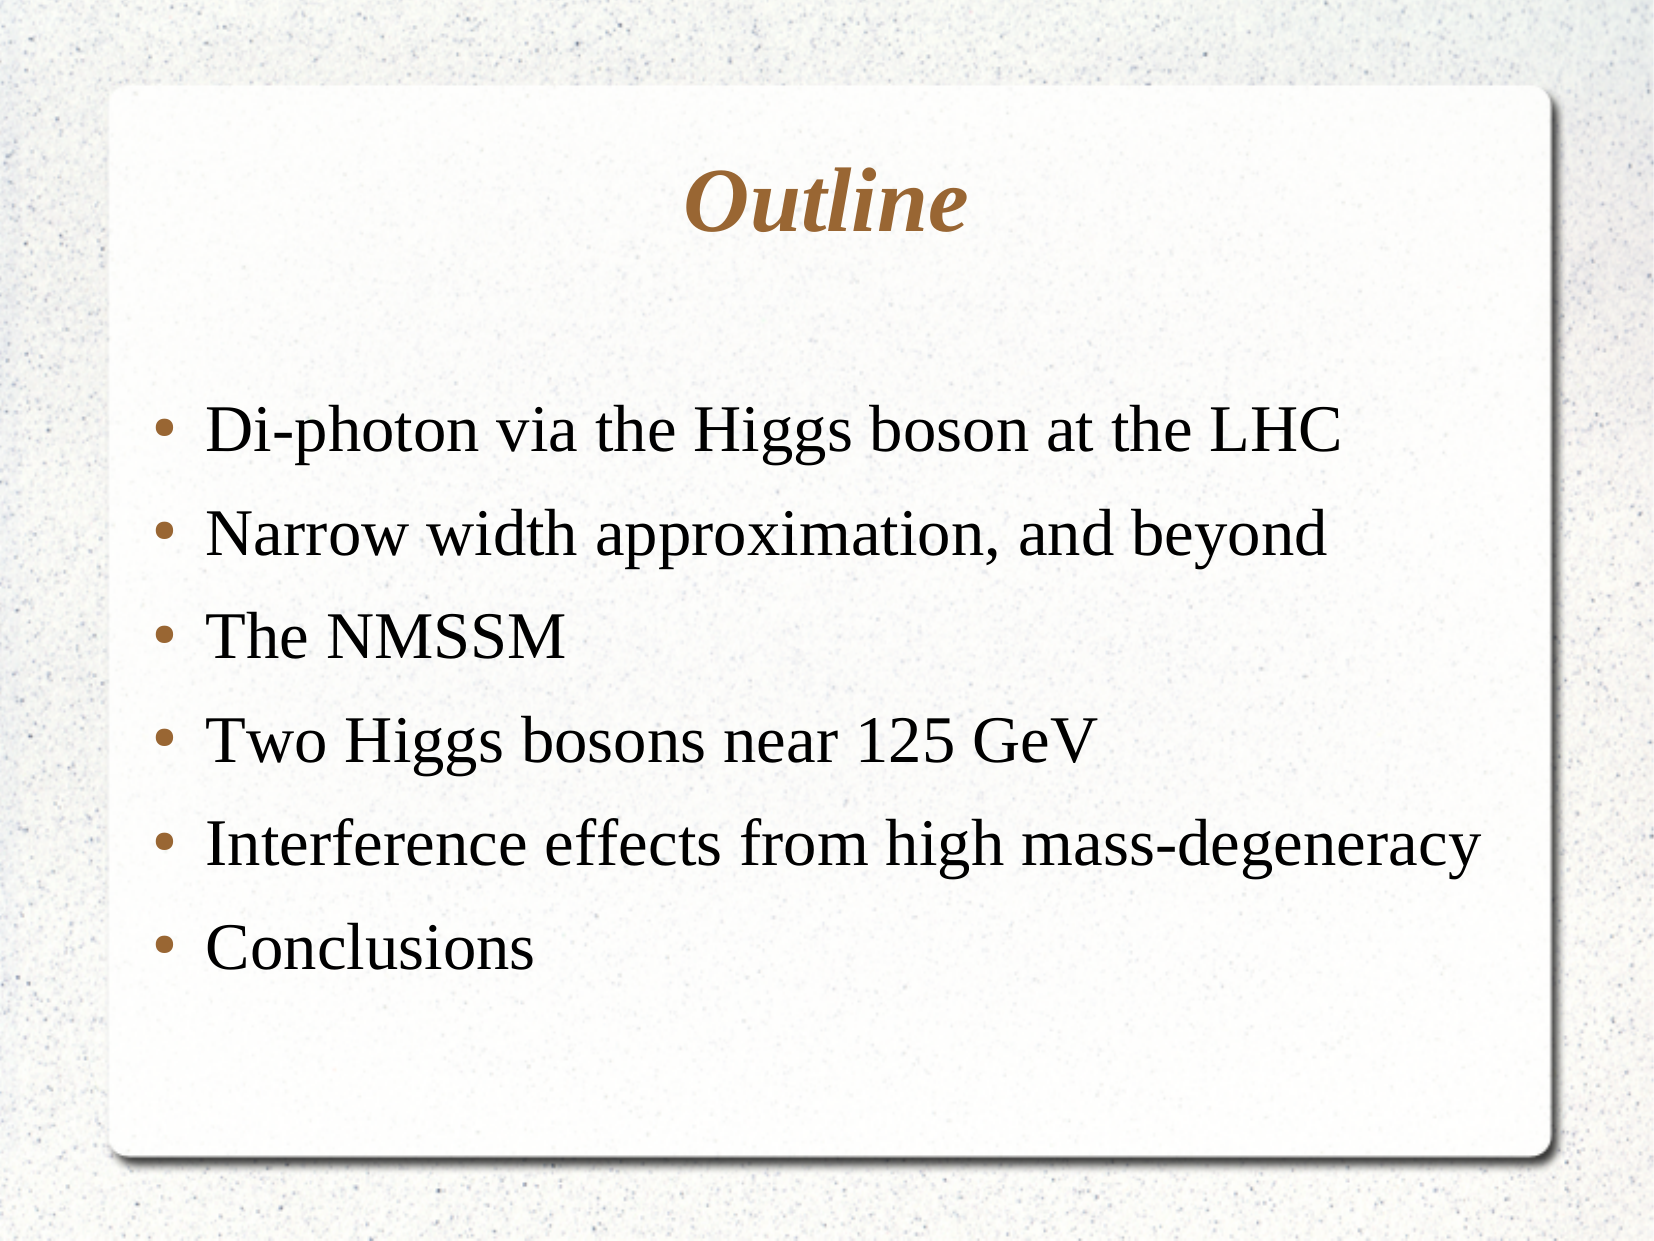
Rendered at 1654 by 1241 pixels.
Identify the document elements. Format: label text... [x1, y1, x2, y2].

title Outline [118, 96, 1536, 304]
picture [0, 0, 1654, 1241]
list Di-photon via the Higgs boson at the LHC Narrow width approximation, and beyond The NMSSM Two Higgs bosons near 125 GeV Interference effects from high mass-degeneracy Conclusions [134, 392, 1516, 1174]
